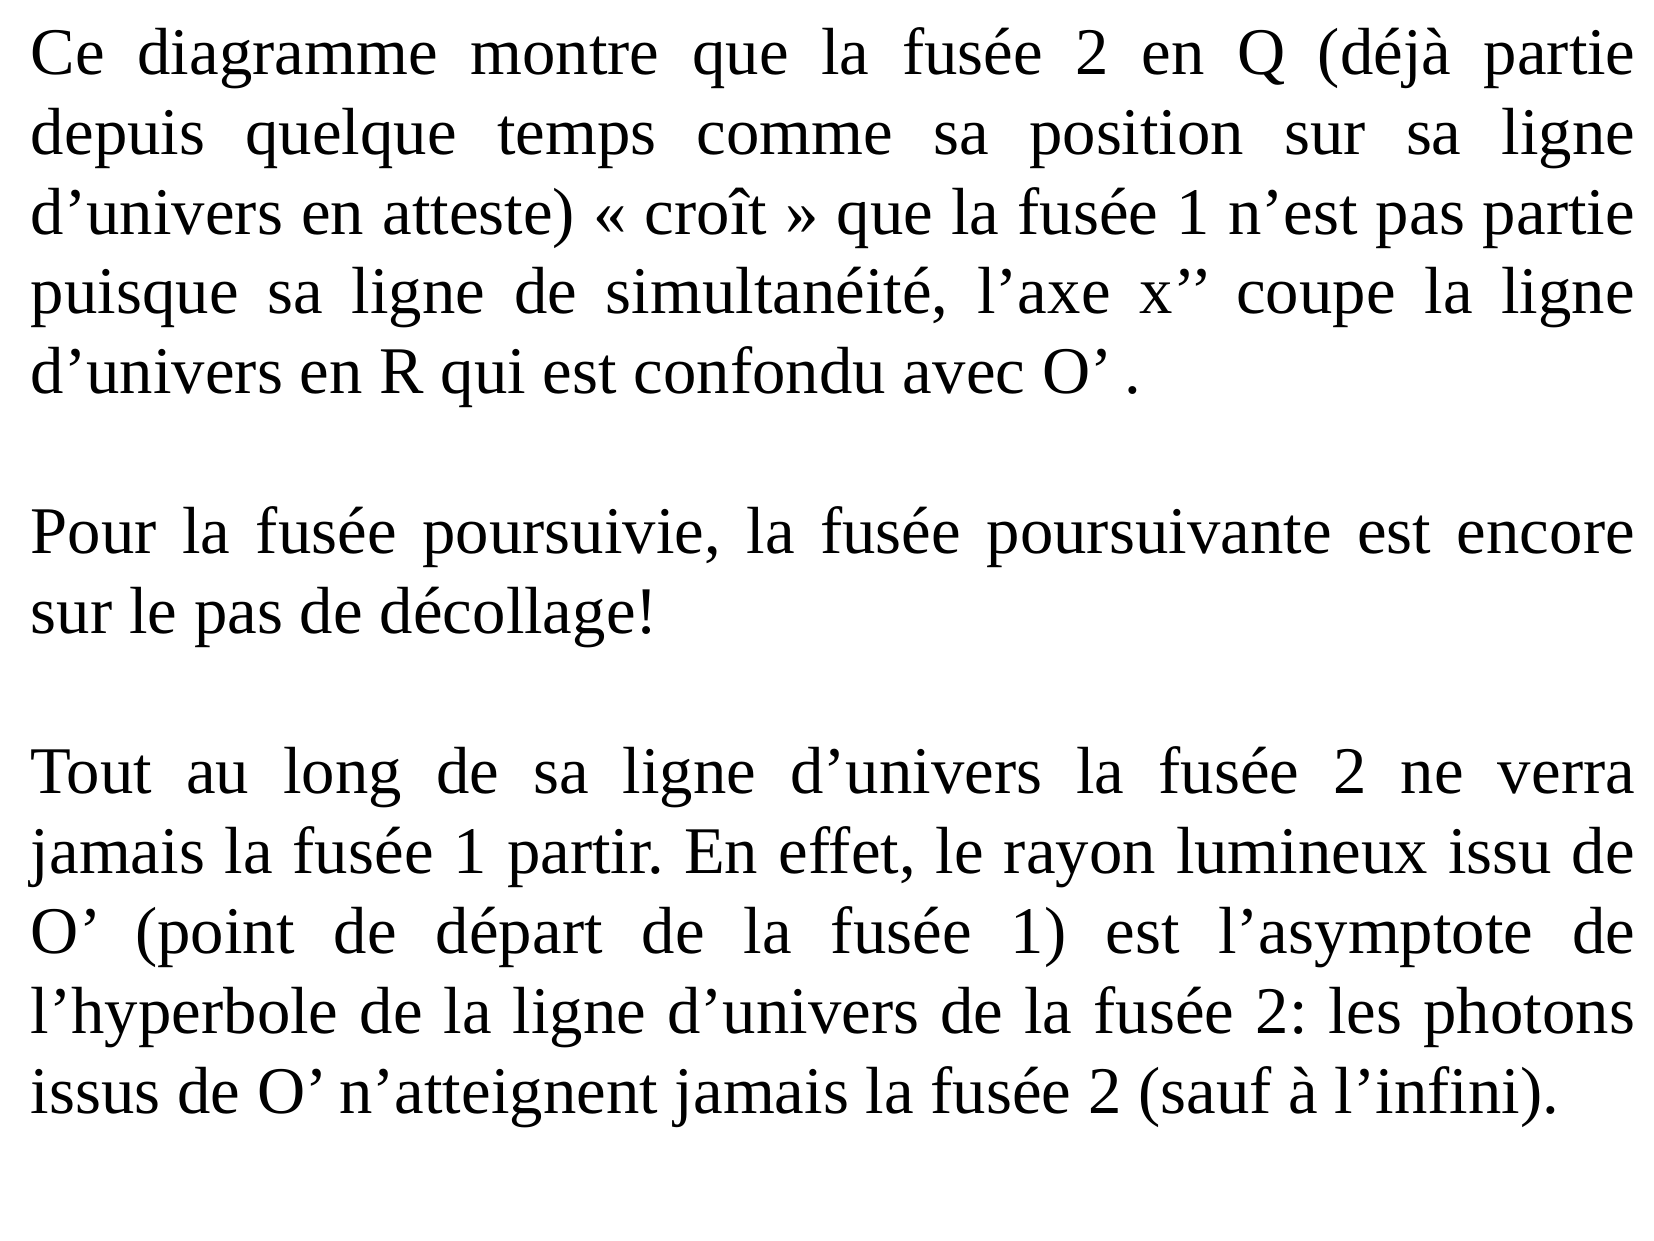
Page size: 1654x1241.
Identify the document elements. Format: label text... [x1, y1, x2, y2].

text_box Ce diagramme montre que la fusée 2 en Q (déjà partie depuis quelque temps comme sa position sur sa ligne d’univers en atteste) « croît » que la fusée 1 n’est pas partie puisque sa ligne de simultanéité, l’axe x’’ coupe la ligne d’univers en R qui est confondu avec O’ . Pour la fusée poursuivie, la fusée poursuivante est encore sur le pas de décollage! Tout au long de sa ligne d’univers la fusée 2 ne verra jamais la fusée 1 partir. En effet, le rayon lumineux issu de O’ (point de départ de la fusée 1) est l’asymptote de l’hyperbole de la ligne d’univers de la fusée 2: les photons issus de O’ n’atteignent jamais la fusée 2 (sauf à l’infini). [15, 0, 1654, 1147]
